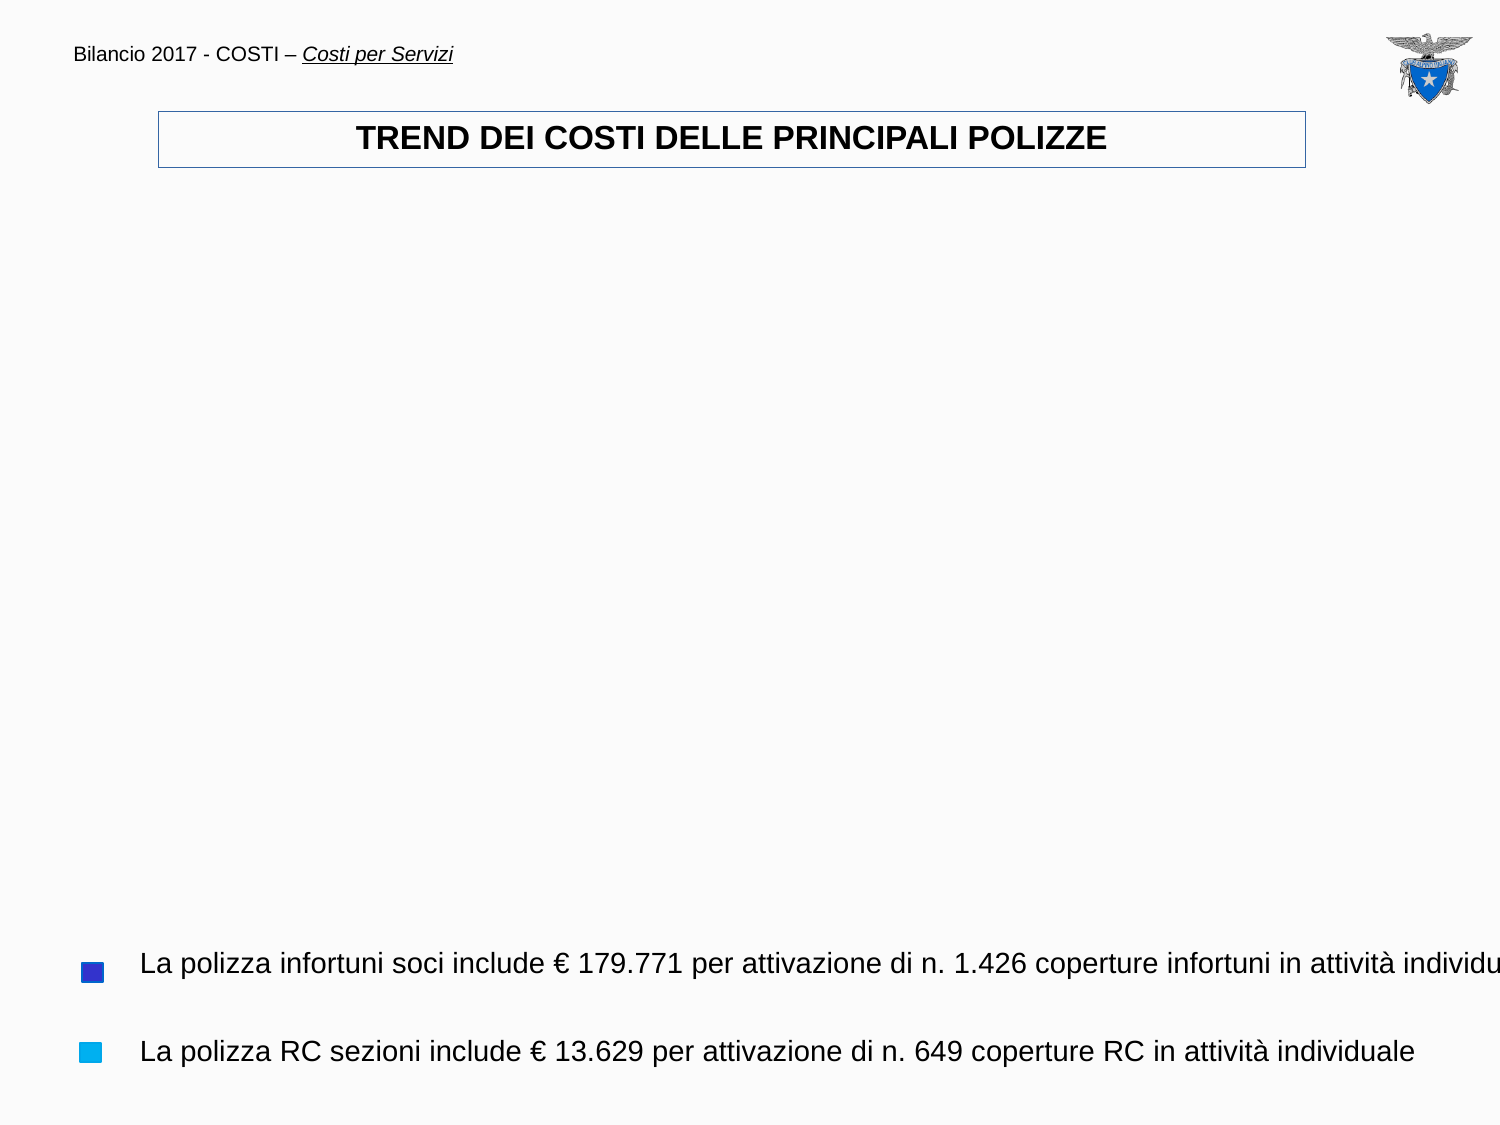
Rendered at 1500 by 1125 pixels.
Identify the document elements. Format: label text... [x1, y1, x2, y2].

text_box [80, 1042, 102, 1062]
text_box Bilancio 2017 - COSTI – Costi per Servizi [58, 35, 504, 76]
text_box [82, 963, 103, 983]
picture [1382, 29, 1477, 112]
text_box TREND DEI COSTI DELLE PRINCIPALI POLIZZE [158, 111, 1306, 168]
text_box La polizza infortuni soci include € 179.771 per attivazione di n. 1.426 coperture infortuni in attività individuale Comb. A e n. 258 coperture in Comb. B [124, 938, 1424, 1026]
text_box La polizza RC sezioni include € 13.629 per attivazione di n. 649 coperture RC in attività individuale [124, 1027, 1447, 1078]
